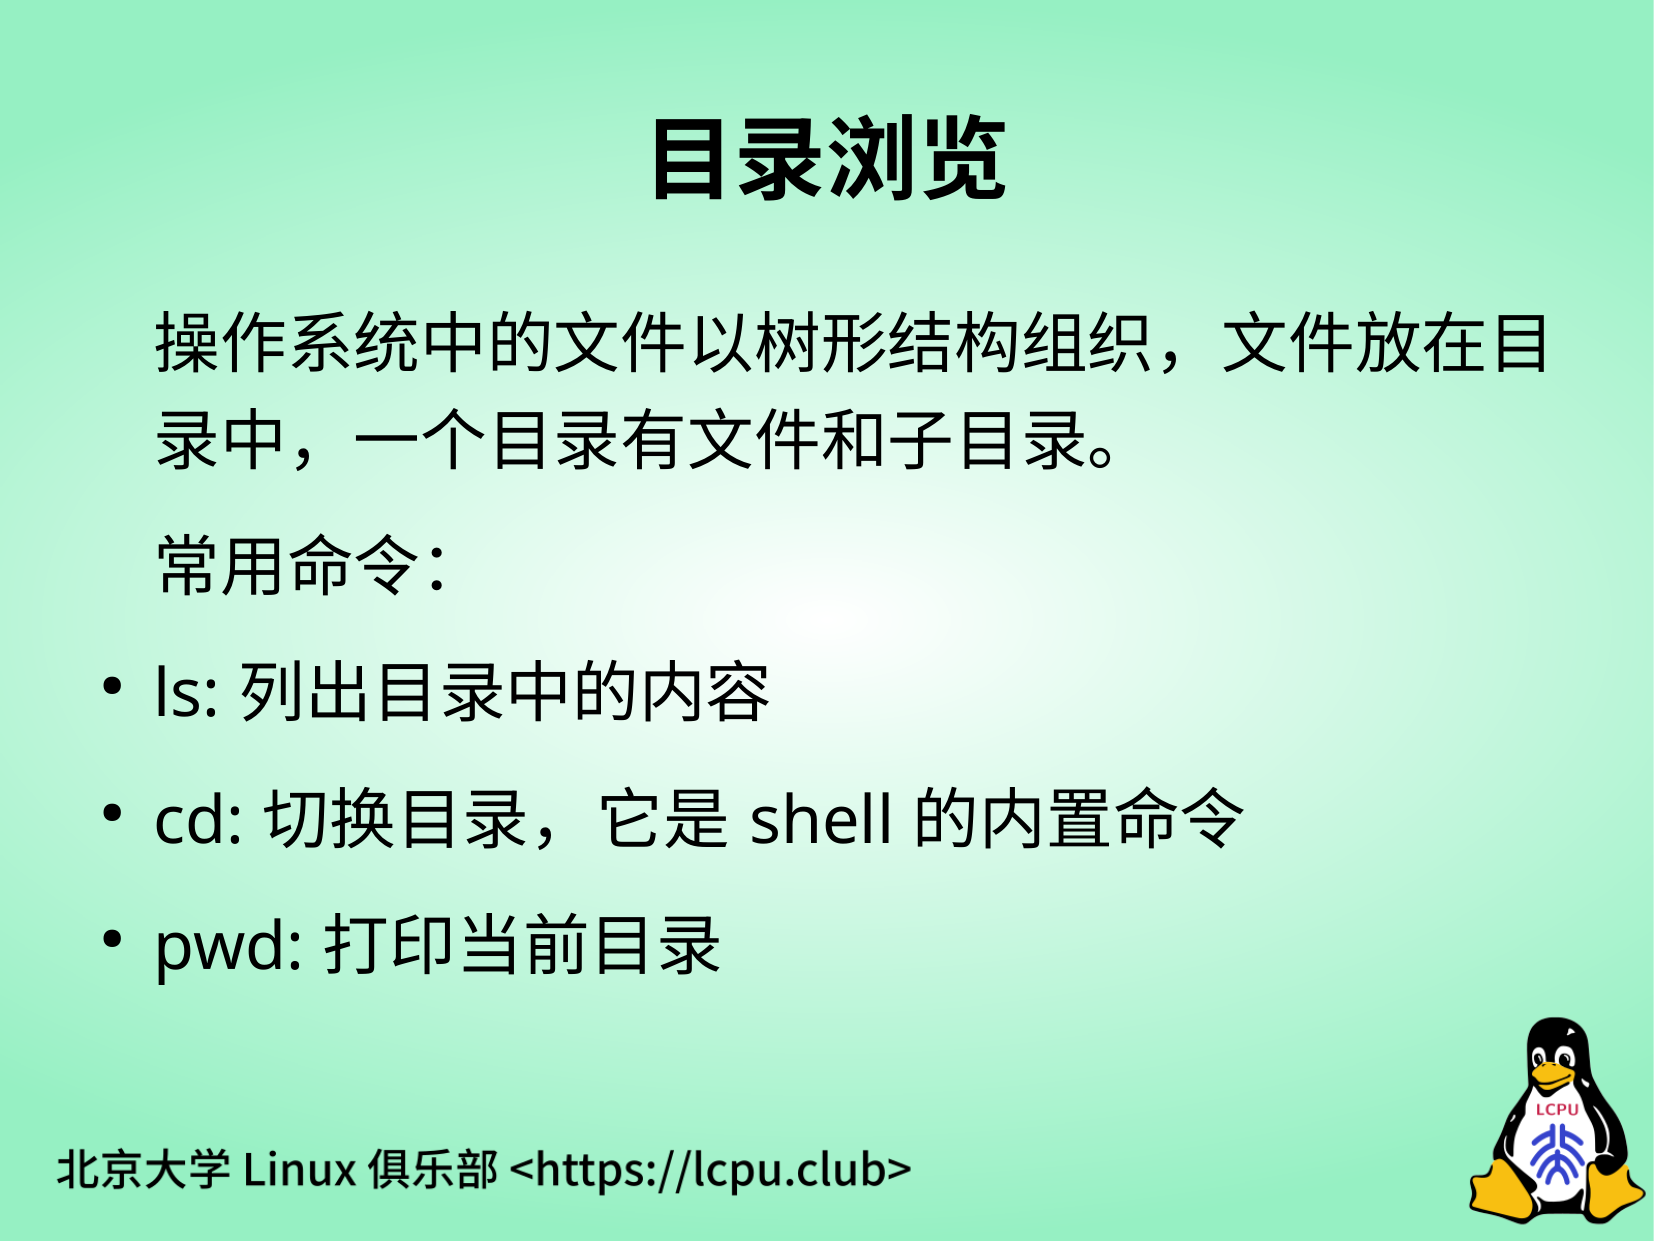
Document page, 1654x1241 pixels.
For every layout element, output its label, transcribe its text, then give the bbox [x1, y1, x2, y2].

picture [0, 0, 1654, 1241]
title 目录浏览 [82, 49, 1571, 257]
list 操作系统中的文件以树形结构组织，文件放在目录中，一个目录有文件和子目录。 常用命令： ls:列出目录中的内容 cd:切换目录，它是shell的内置命令 pwd:打印当前目录 [82, 290, 1571, 1010]
